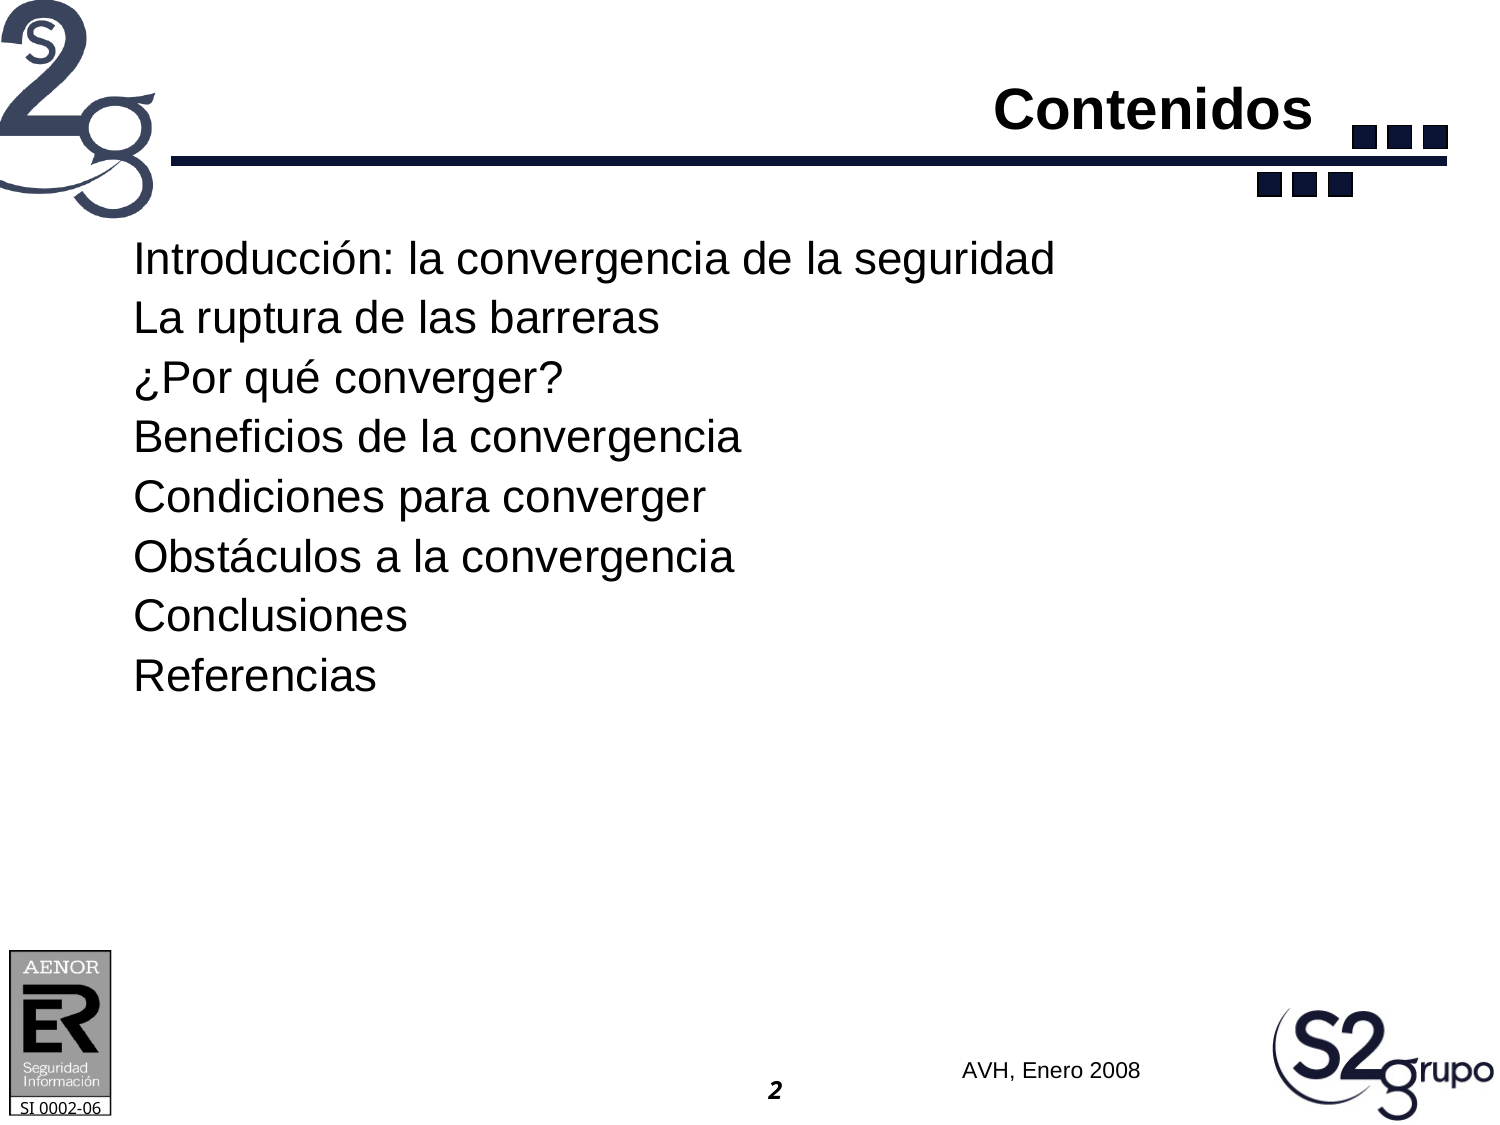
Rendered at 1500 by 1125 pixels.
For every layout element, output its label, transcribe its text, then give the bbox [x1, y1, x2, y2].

list Introducción: la convergencia de la seguridad La ruptura de las barreras ¿Por qué converger? Beneficios de la convergencia Condiciones para converger Obstáculos a la convergencia Conclusiones Referencias [118, 177, 1474, 969]
picture [0, 0, 158, 220]
title Contenidos [183, 30, 1329, 149]
text_box AVH, Enero 2008 [947, 1049, 1156, 1091]
picture [1272, 1008, 1494, 1121]
picture [9, 950, 112, 1116]
